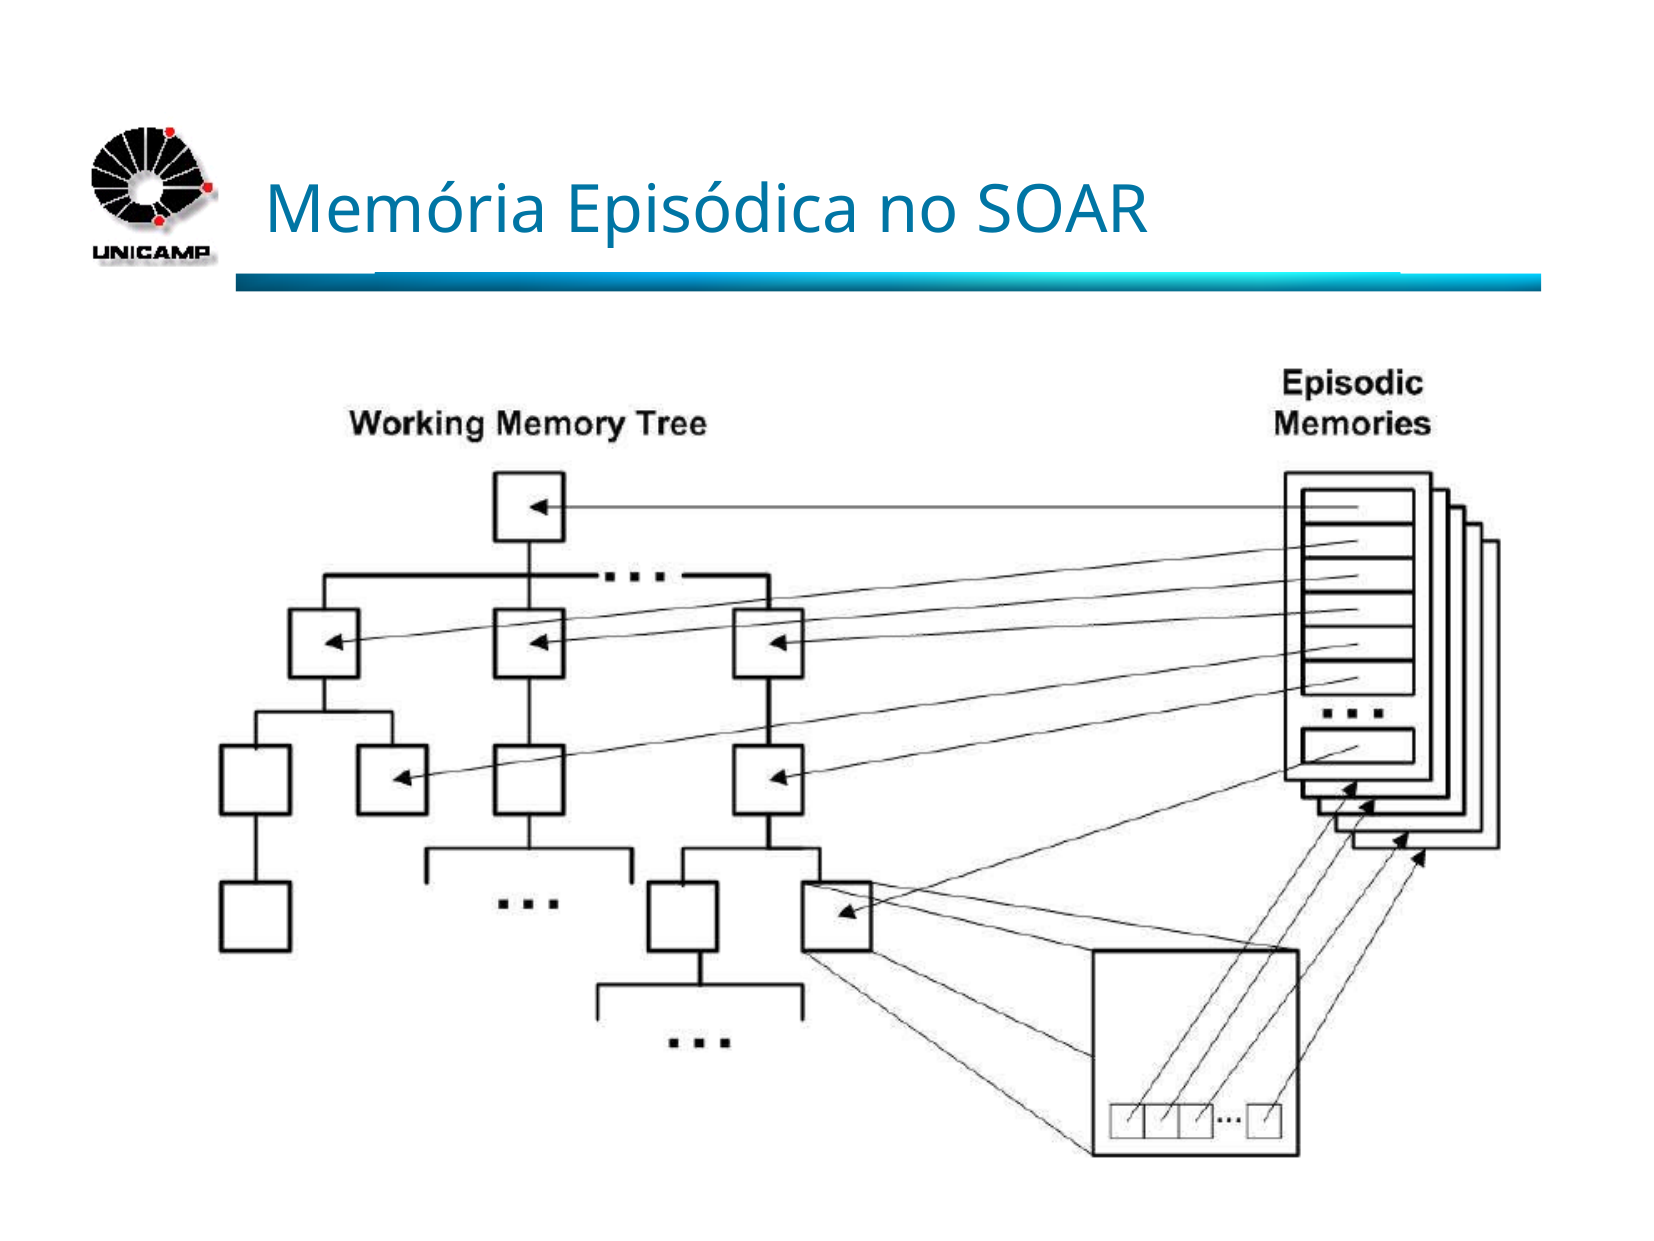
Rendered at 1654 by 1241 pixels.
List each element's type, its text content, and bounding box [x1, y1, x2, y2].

picture [125, 272, 1654, 295]
title Memória Episódica no SOAR [264, 57, 1534, 250]
picture [135, 354, 1536, 1177]
